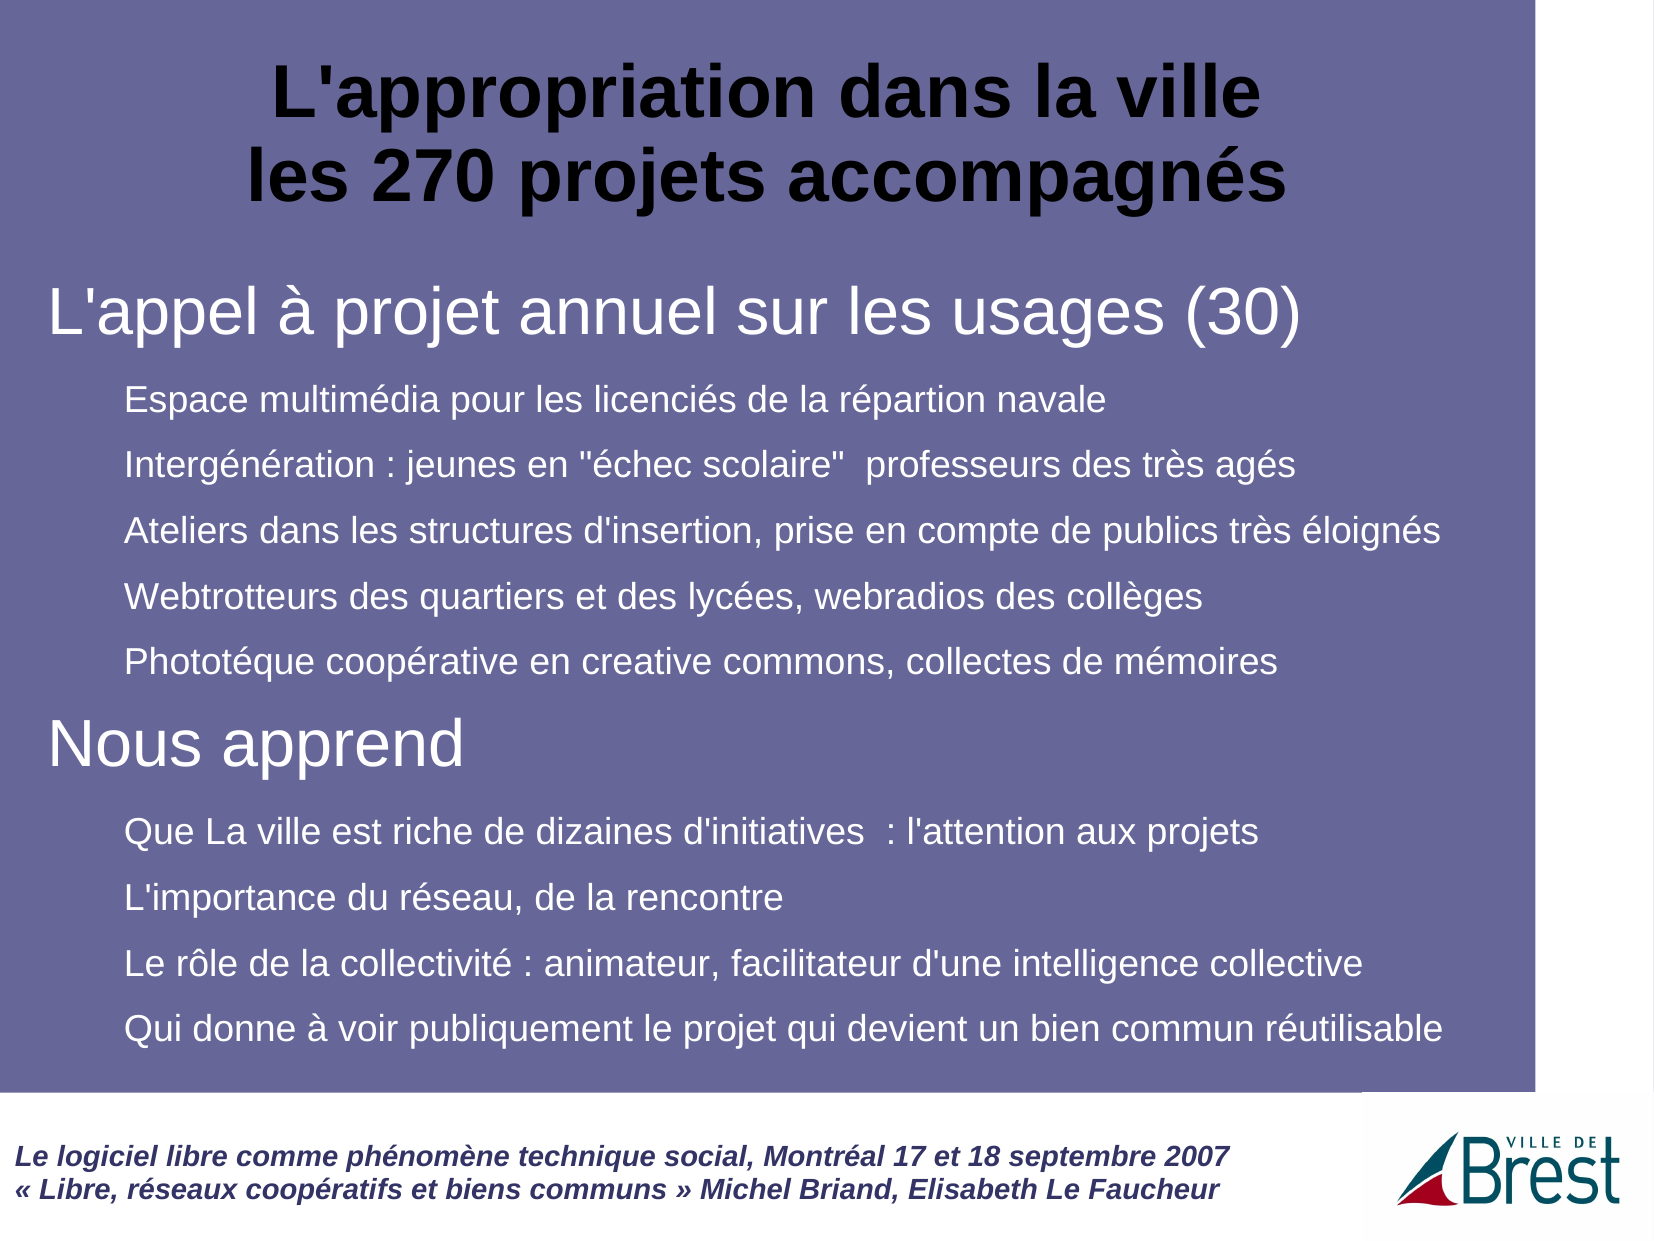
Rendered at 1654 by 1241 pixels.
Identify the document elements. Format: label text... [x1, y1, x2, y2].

title L'appropriation dans la ville les 270 projets accompagnés [29, 29, 1506, 237]
picture [1362, 1092, 1654, 1241]
list L'appel à projet annuel sur les usages (30) Espace multimédia pour les licenciés de la répartion navale Intergénération : jeunes en "échec scolaire" professeurs des très agés Ateliers dans les structures d'insertion, prise en compte de publics très éloignés Webtrotteurs des quartiers et des lycées, webradios des collèges Phototéque coopérative en creative commons, collectes de mémoires Nous apprend Que La ville est riche de dizaines d'initiatives : l'attention aux projets L'importance du réseau, de la rencontre Le rôle de la collectivité : animateur, facilitateur d'une intelligence collective Qui donne à voir publiquement le projet qui devient un bien commun réutilisable [29, 274, 1506, 1093]
